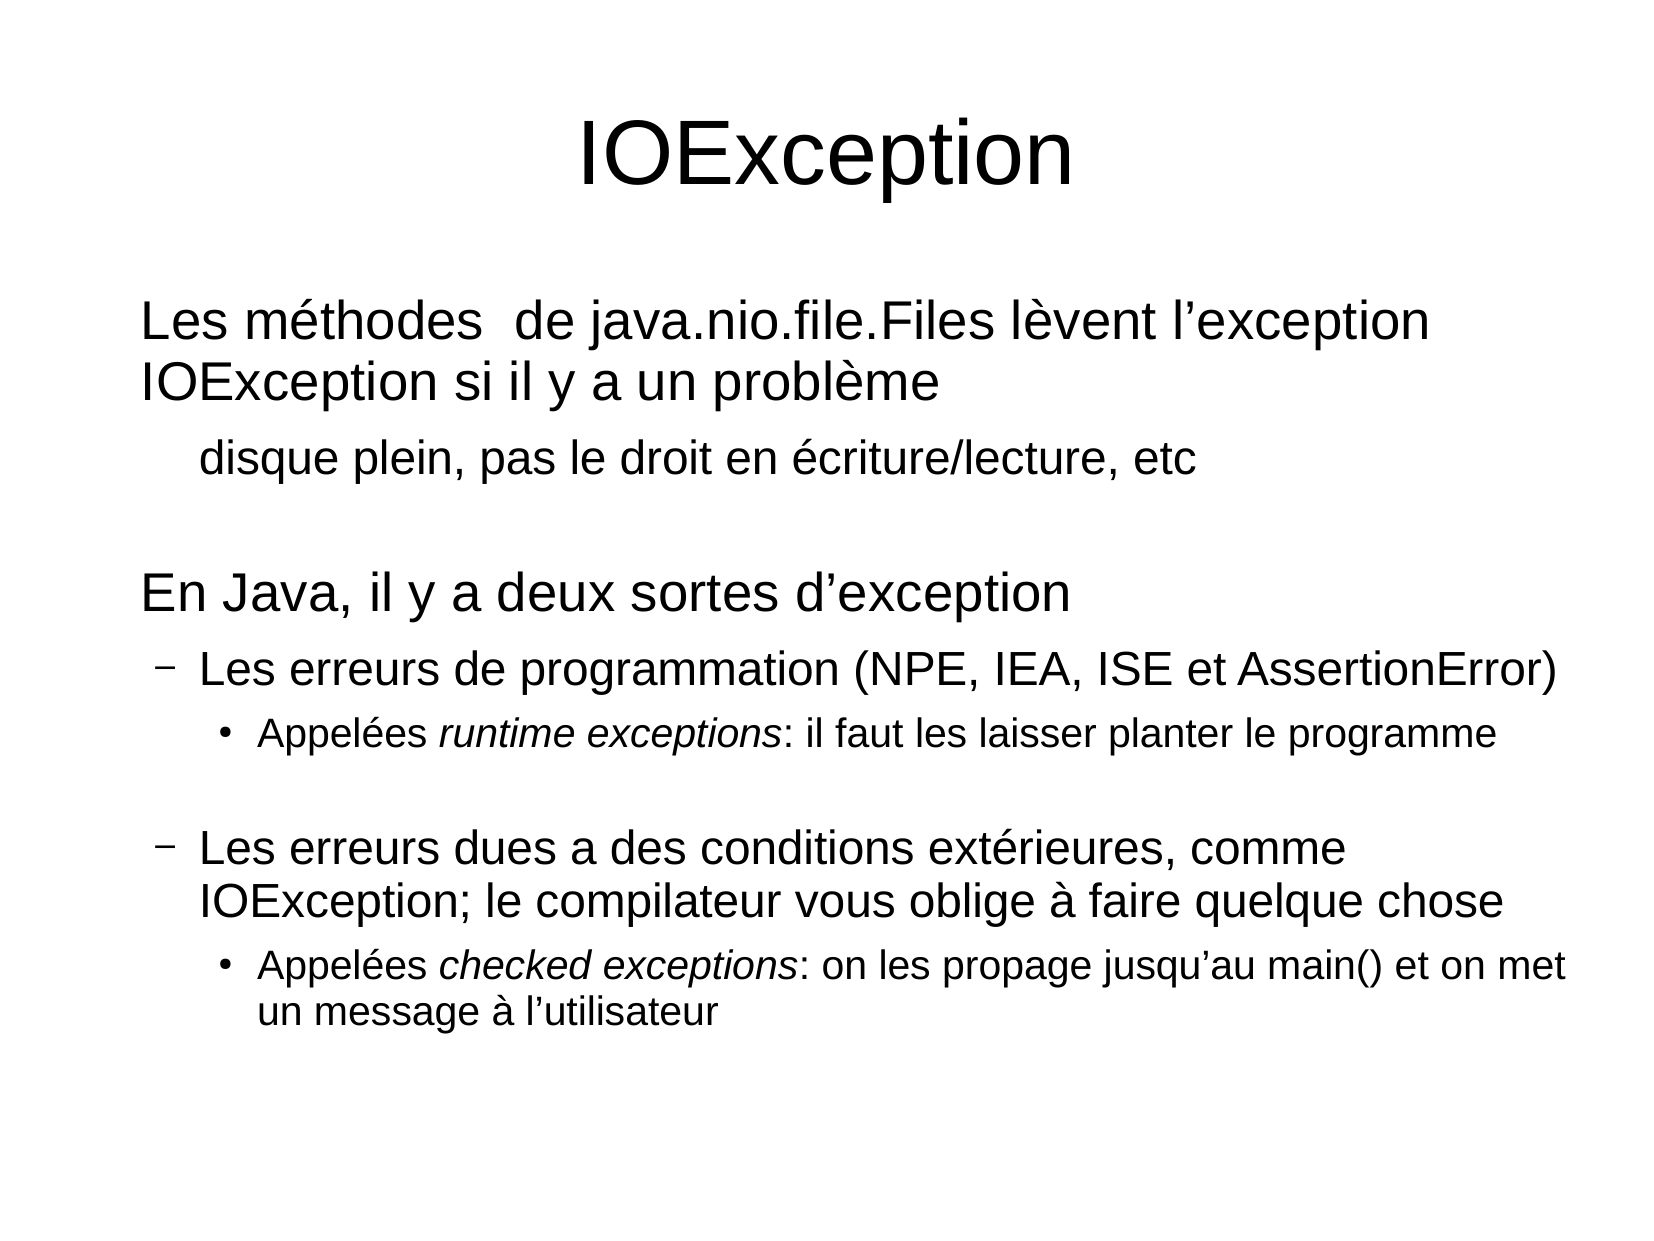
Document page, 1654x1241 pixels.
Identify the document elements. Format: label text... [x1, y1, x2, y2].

title IOException [82, 49, 1571, 257]
list Les méthodes de java.nio.file.Files lèvent l’exception IOException si il y a un problème disque plein, pas le droit en écriture/lecture, etc En Java, il y a deux sortes d’exception Les erreurs de programmation (NPE, IEA, ISE et AssertionError) Appelées runtime exceptions: il faut les laisser planter le programme Les erreurs dues a des conditions extérieures, comme IOException; le compilateur vous oblige à faire quelque chose Appelées checked exceptions: on les propage jusqu’au main() et on met un message à l’utilisateur [82, 290, 1571, 1036]
